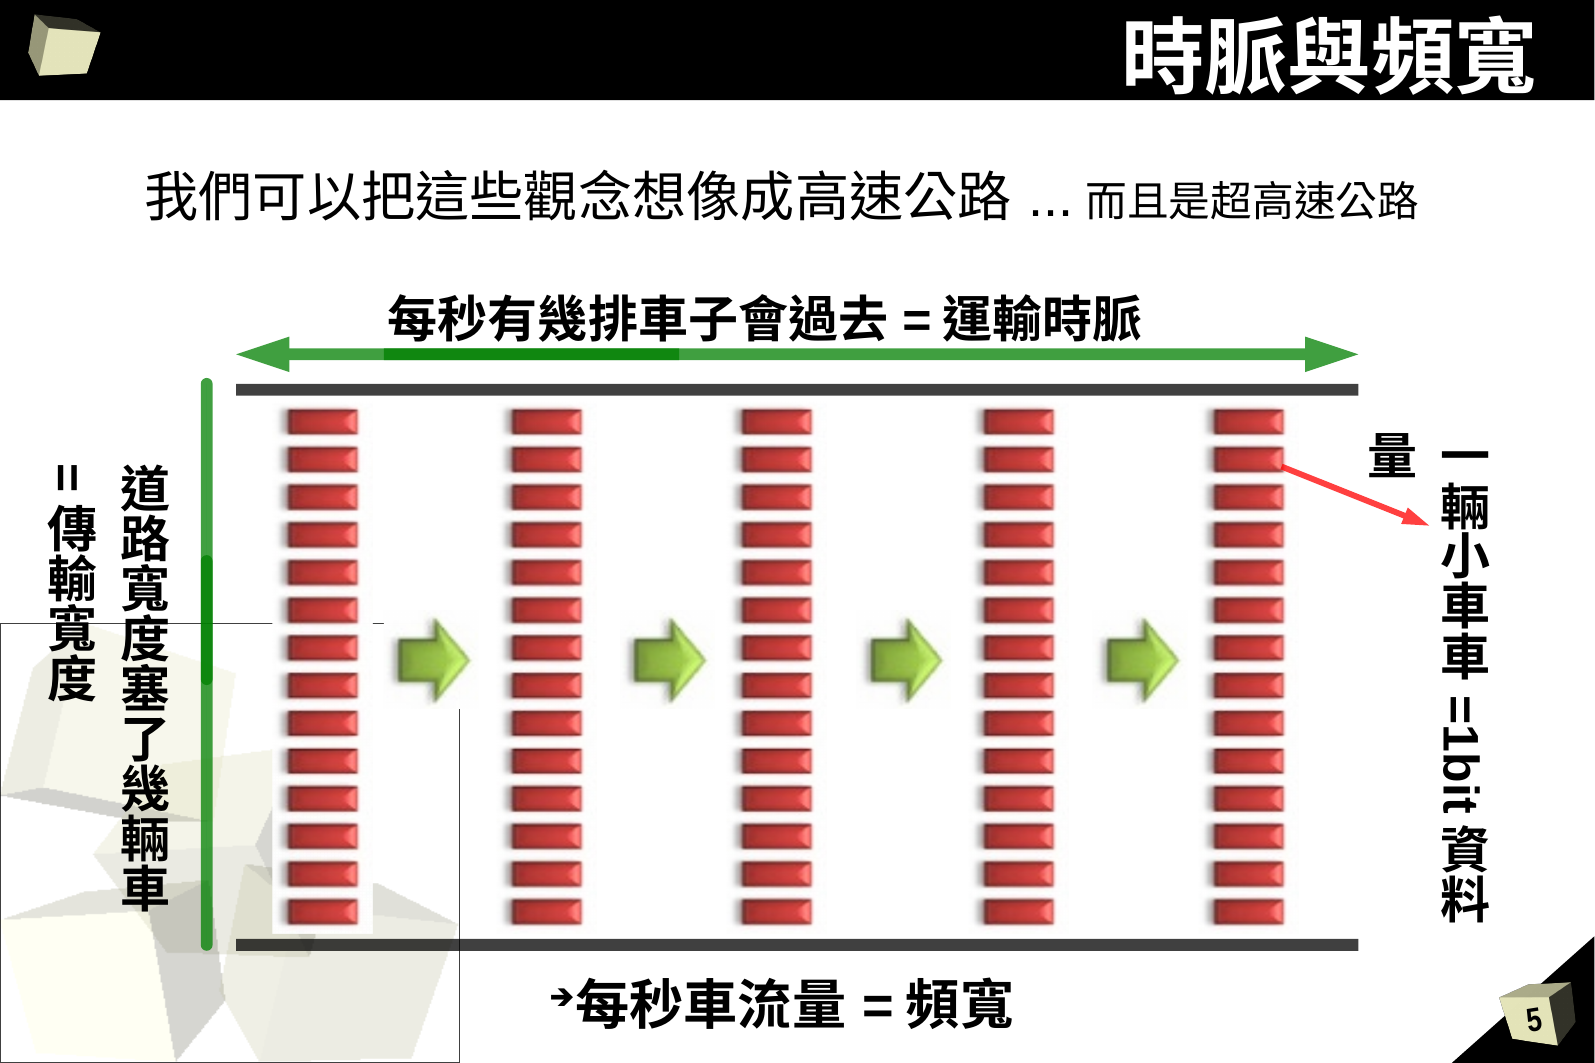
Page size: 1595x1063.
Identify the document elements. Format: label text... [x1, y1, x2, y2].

title 時脈與頻寬 [113, 0, 1538, 102]
picture [968, 401, 1069, 934]
picture [1198, 401, 1299, 934]
text_box 每秒有幾排車子會過去=運輸時脈 [367, 265, 1283, 354]
text_box 道路寬度塞了幾輛車=傳輸寬度 [29, 442, 195, 945]
picture [1092, 610, 1188, 709]
picture [856, 610, 951, 709]
text_box 我們可以把這些觀念想像成高速公路...而且是超高速公路 [129, 145, 1483, 231]
picture [496, 401, 597, 934]
picture [726, 401, 827, 934]
text_box 每秒車流量=頻寬 [531, 951, 1182, 1039]
picture [0, 401, 479, 1063]
text_box 一輛小車車=1bit資料量 [1414, 413, 1512, 975]
picture [620, 610, 715, 709]
